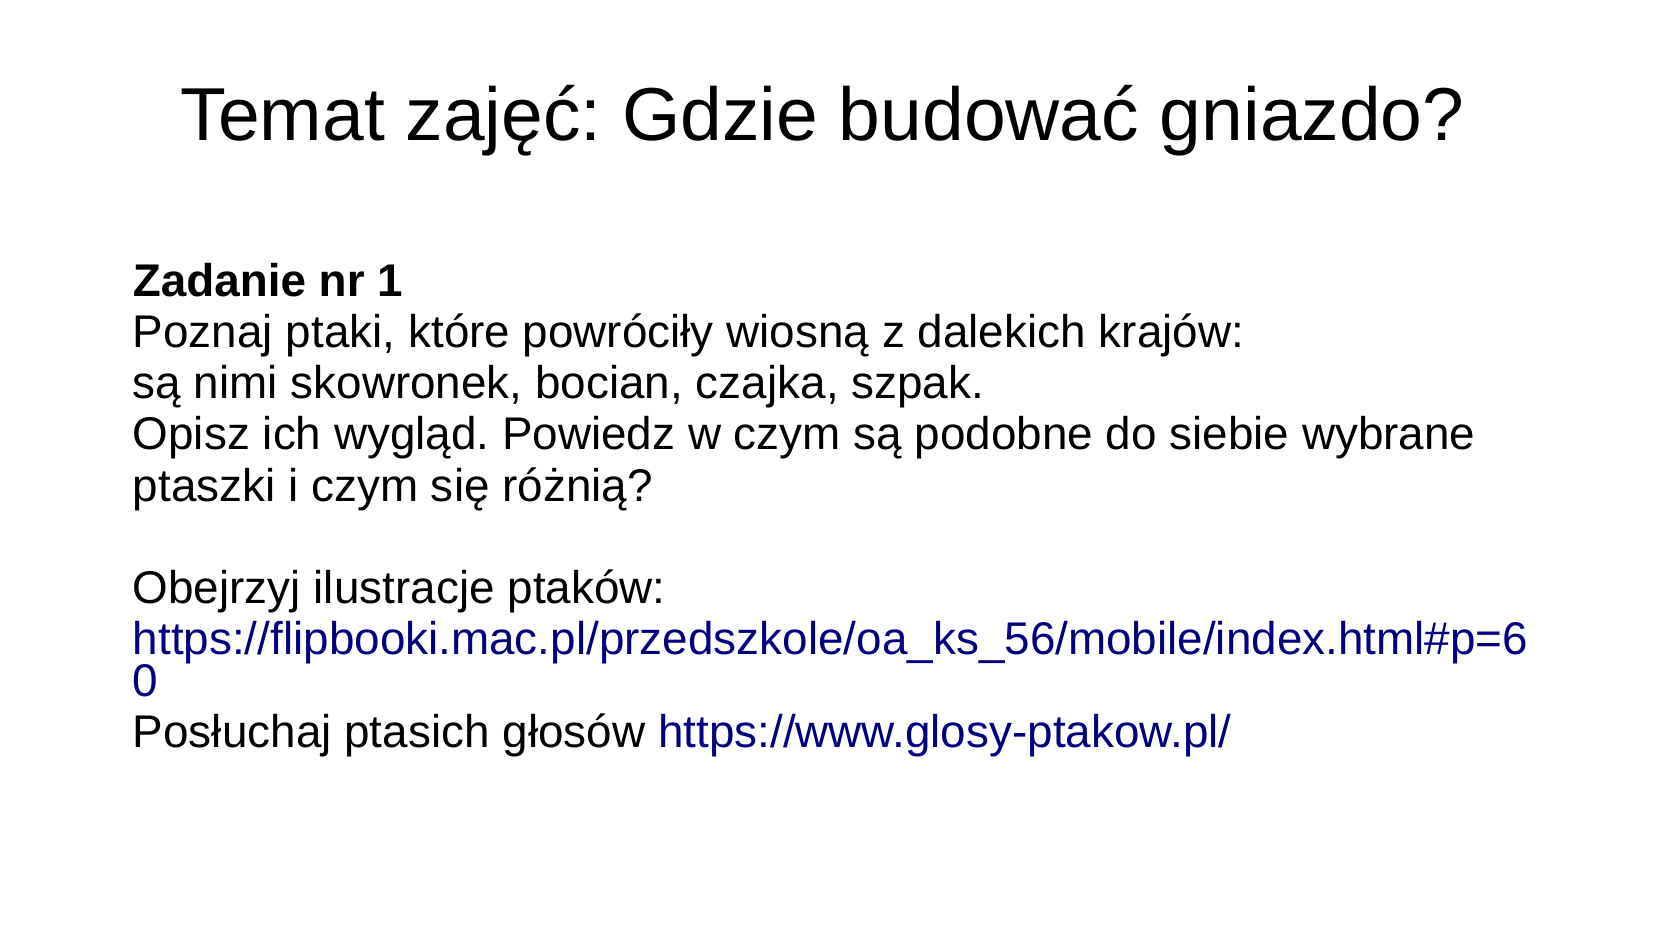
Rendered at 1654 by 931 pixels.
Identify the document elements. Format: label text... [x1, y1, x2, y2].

title Temat zajęć: Gdzie budować gniazdo? [78, 37, 1568, 193]
text_box Zadanie nr 1 Poznaj ptaki, które powróciły wiosną z dalekich krajów: są nimi skowronek, bocian, czajka, szpak. Opisz ich wygląd. Powiedz w czym są podobne do siebie wybrane ptaszki i czym się różnią? Obejrzyj ilustracje ptaków: https://flipbooki.mac.pl/przedszkole/oa_ks_56/mobile/index.html#p=60 Posłuchaj ptasich głosów https://www.glosy-ptakow.pl/ [118, 247, 1559, 782]
